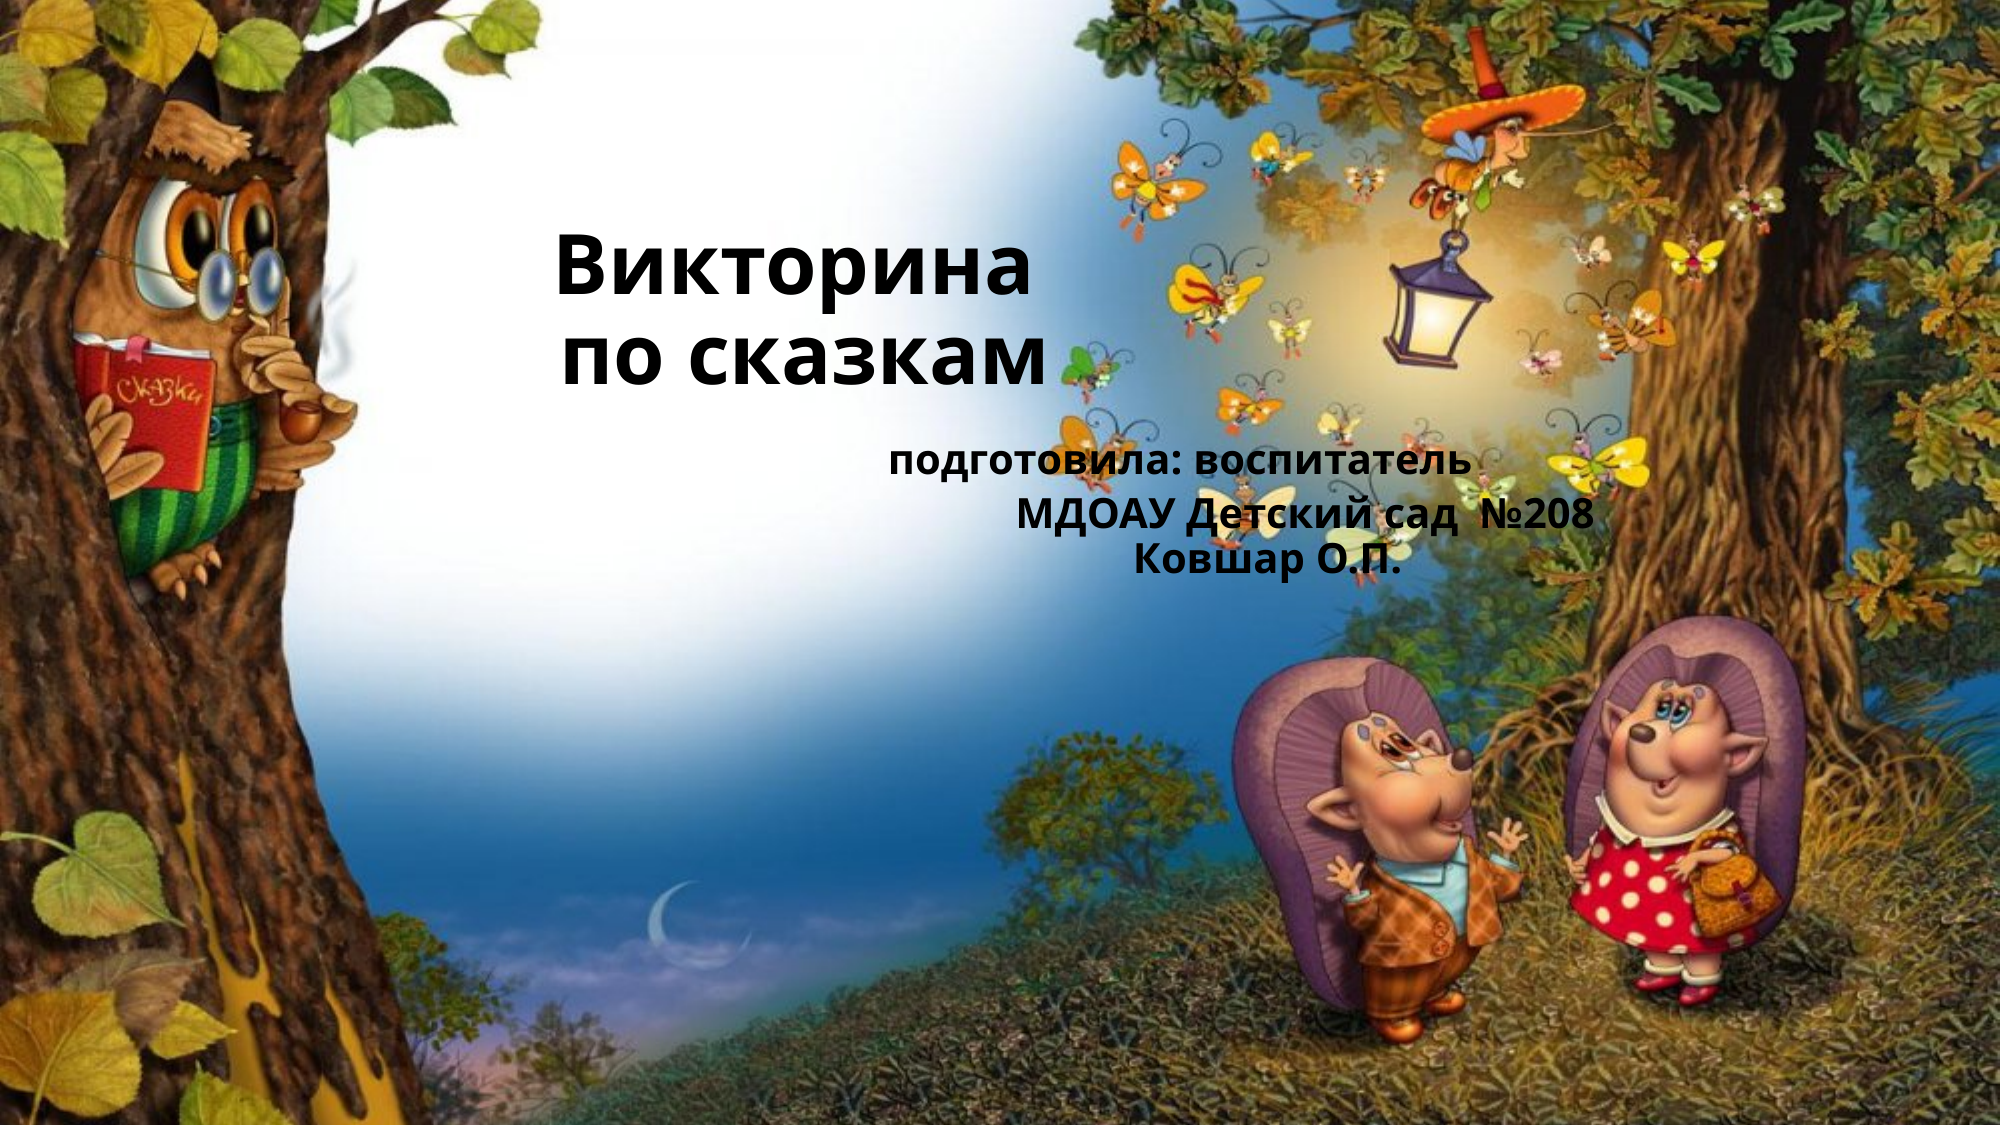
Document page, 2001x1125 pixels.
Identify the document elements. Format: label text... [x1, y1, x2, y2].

picture [0, 0, 2000, 1125]
title Викторина по сказкам подготовила: воспитатель МДОАУ Детский сад №208 Ковшар О.П. [0, 215, 1858, 792]
